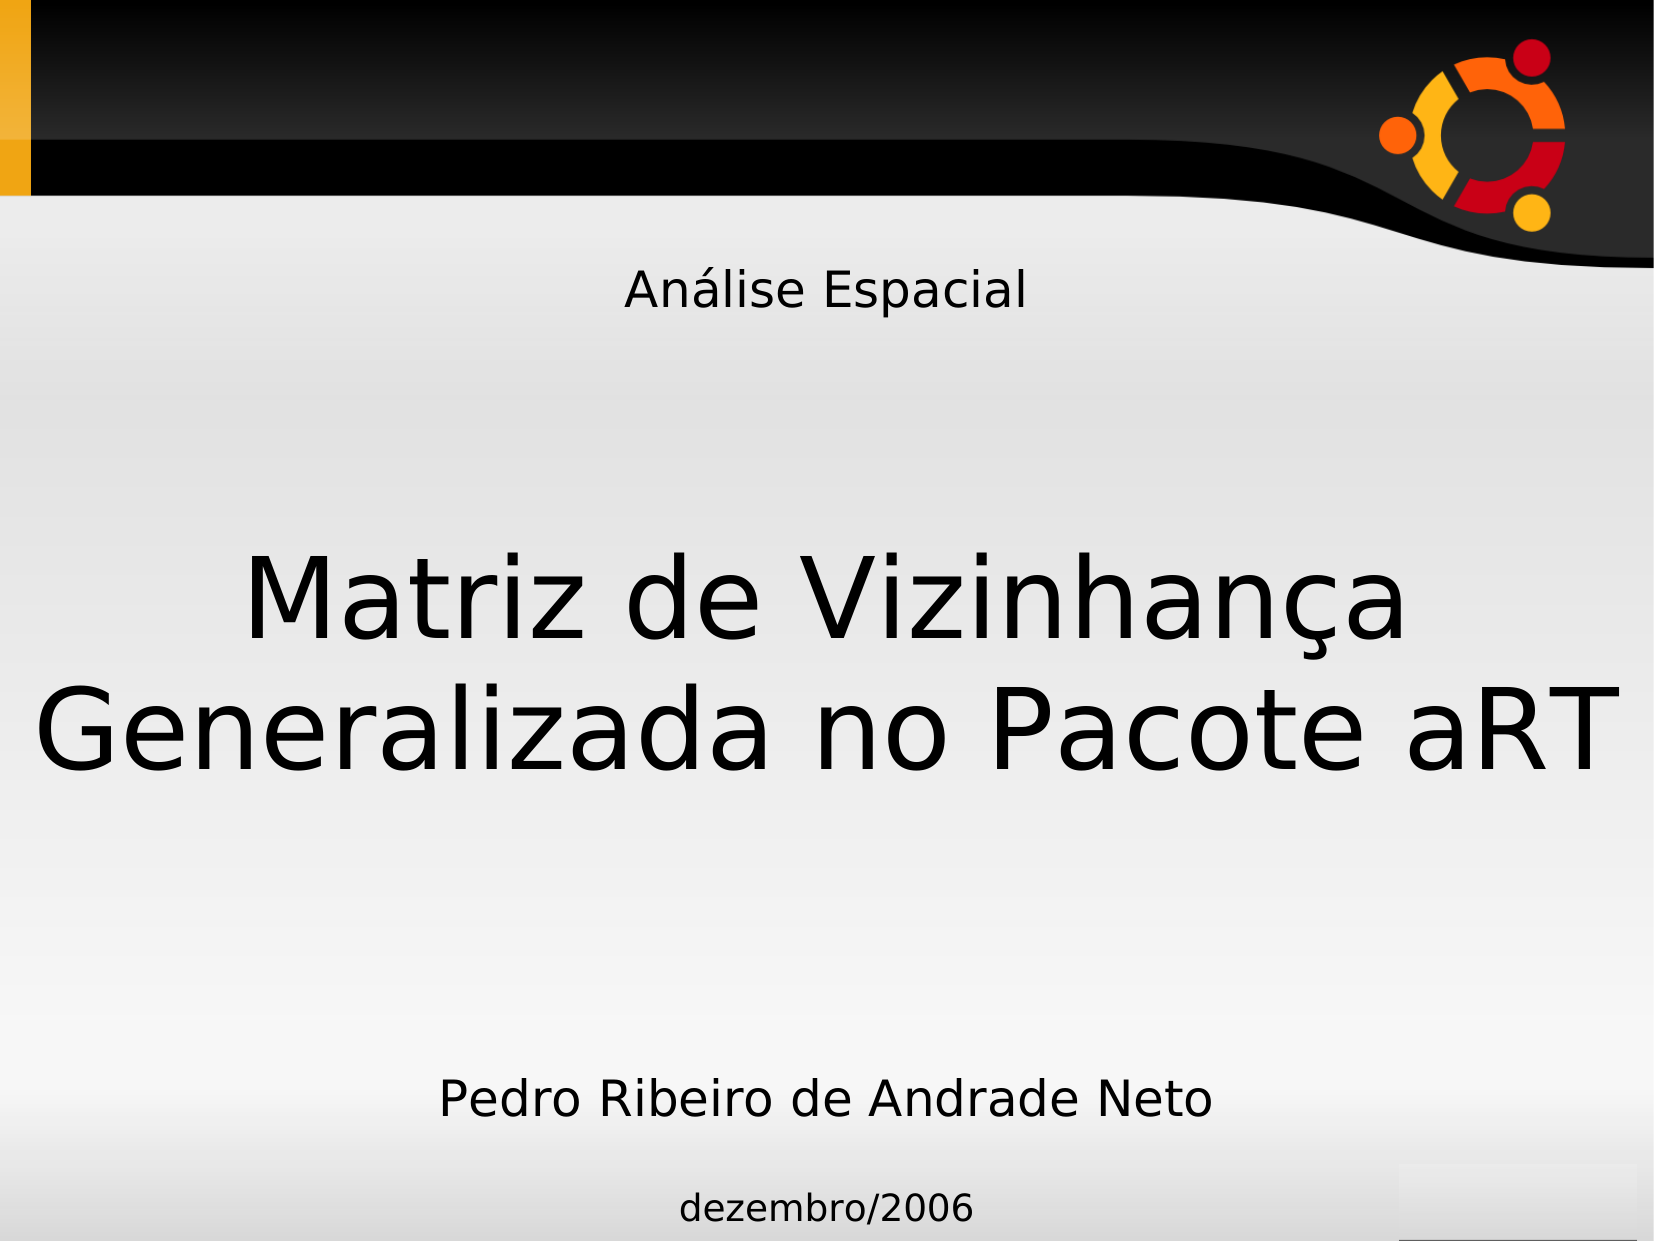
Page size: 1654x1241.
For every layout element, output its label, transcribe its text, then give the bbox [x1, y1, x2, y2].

text_box Análise Espacial [191, 253, 1462, 328]
picture [0, 0, 1654, 1241]
text_box Pedro Ribeiro de Andrade Neto dezembro/2006 [191, 1062, 1462, 1241]
text_box Matriz de Vizinhança Generalizada no Pacote aRT [29, 426, 1625, 904]
